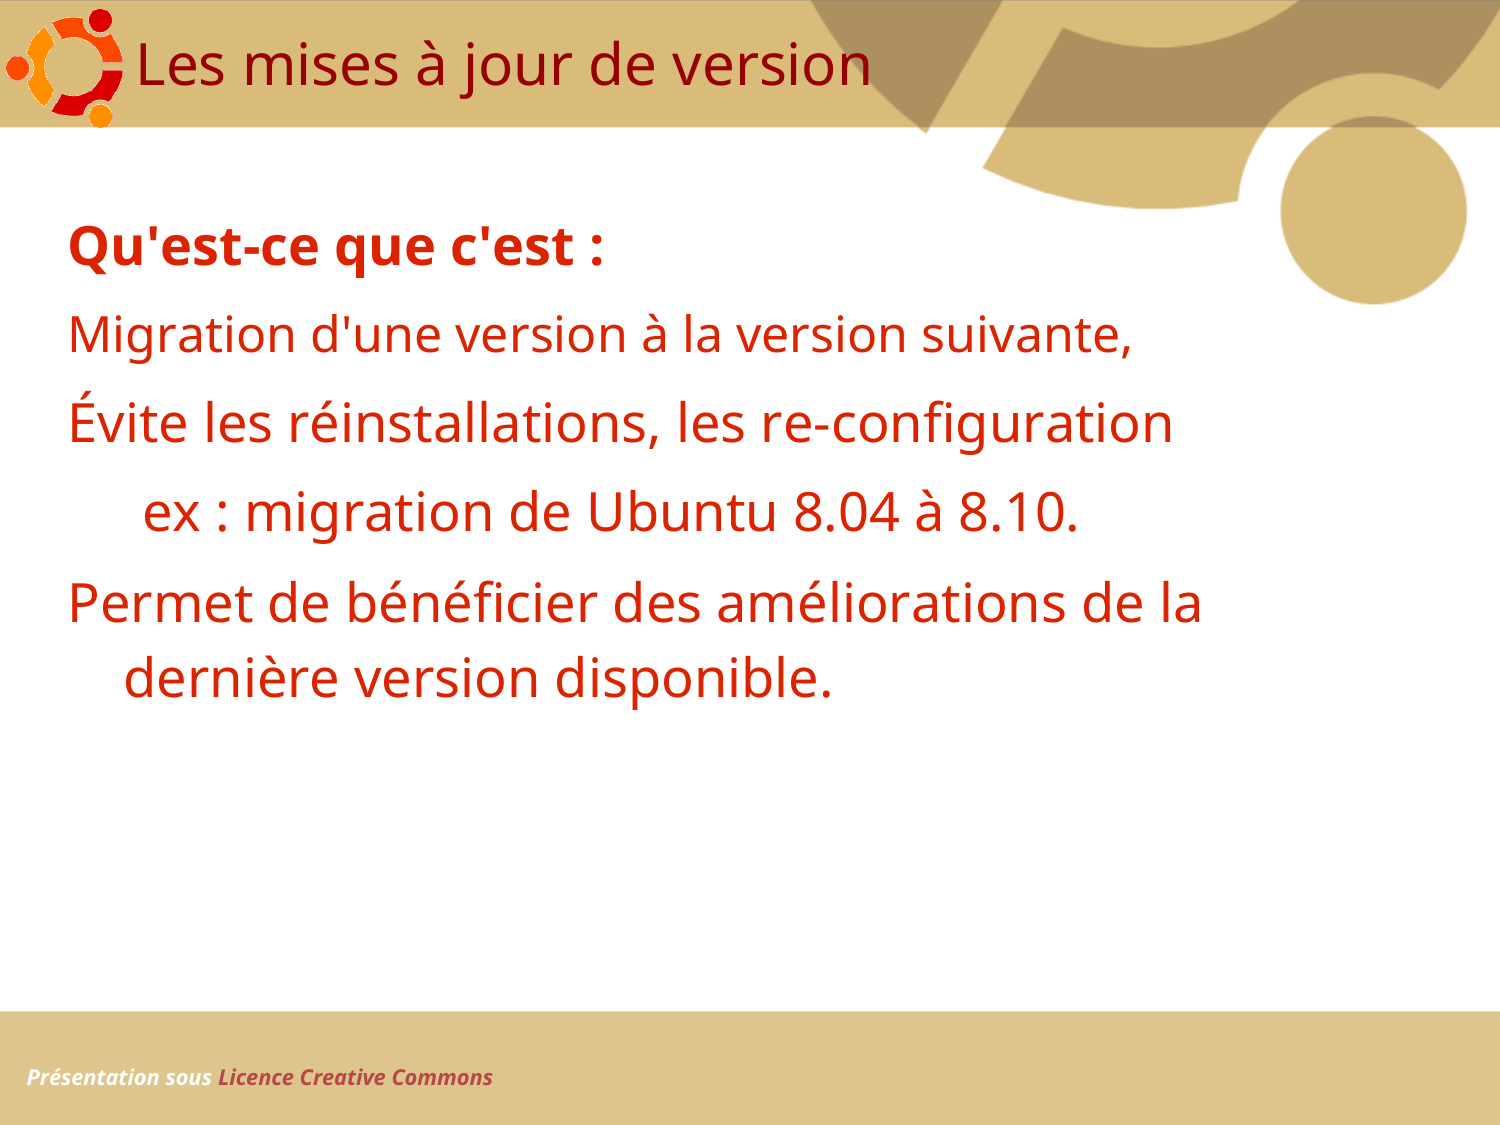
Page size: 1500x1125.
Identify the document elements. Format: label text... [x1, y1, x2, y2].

title Les mises à jour de version [135, 0, 1417, 177]
list Qu'est-ce que c'est : Migration d'une version à la version suivante, Évite les réinstallations, les re-configuration ex : migration de Ubuntu 8.04 à 8.10. Permet de bénéficier des améliorations de la dernière version disponible. [67, 206, 1418, 893]
picture [0, 0, 1500, 557]
